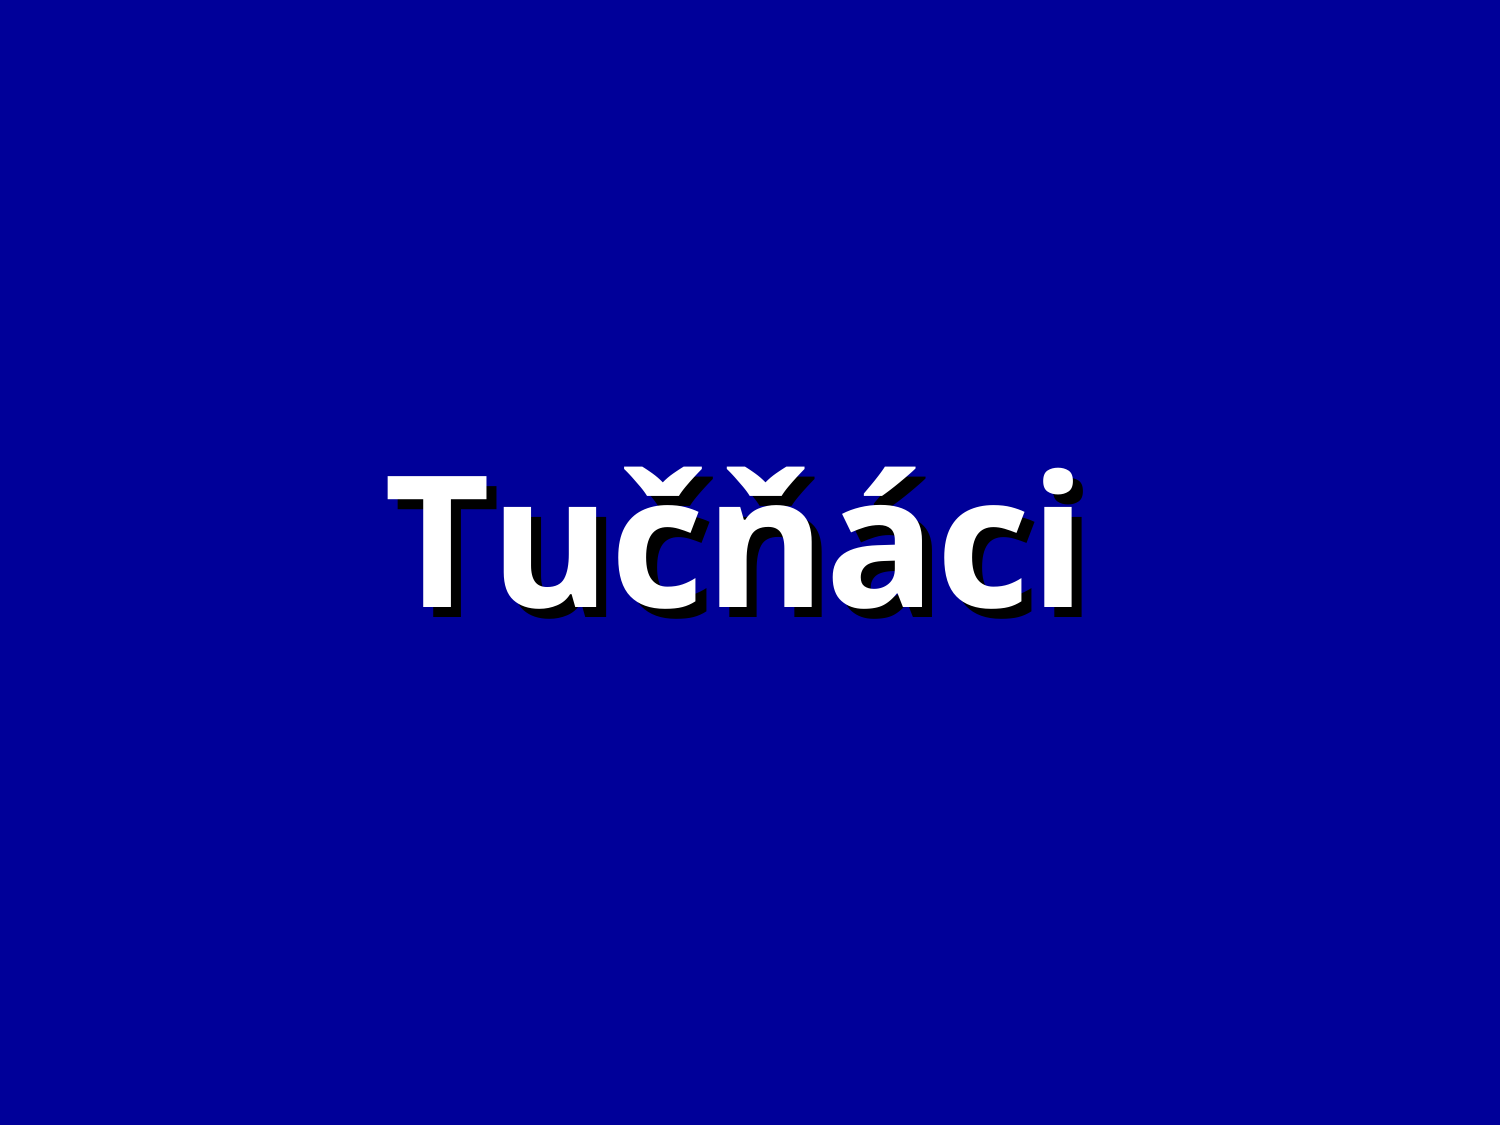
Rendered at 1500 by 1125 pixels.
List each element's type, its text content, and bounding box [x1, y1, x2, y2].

title Tučňáci [76, 416, 1427, 652]
